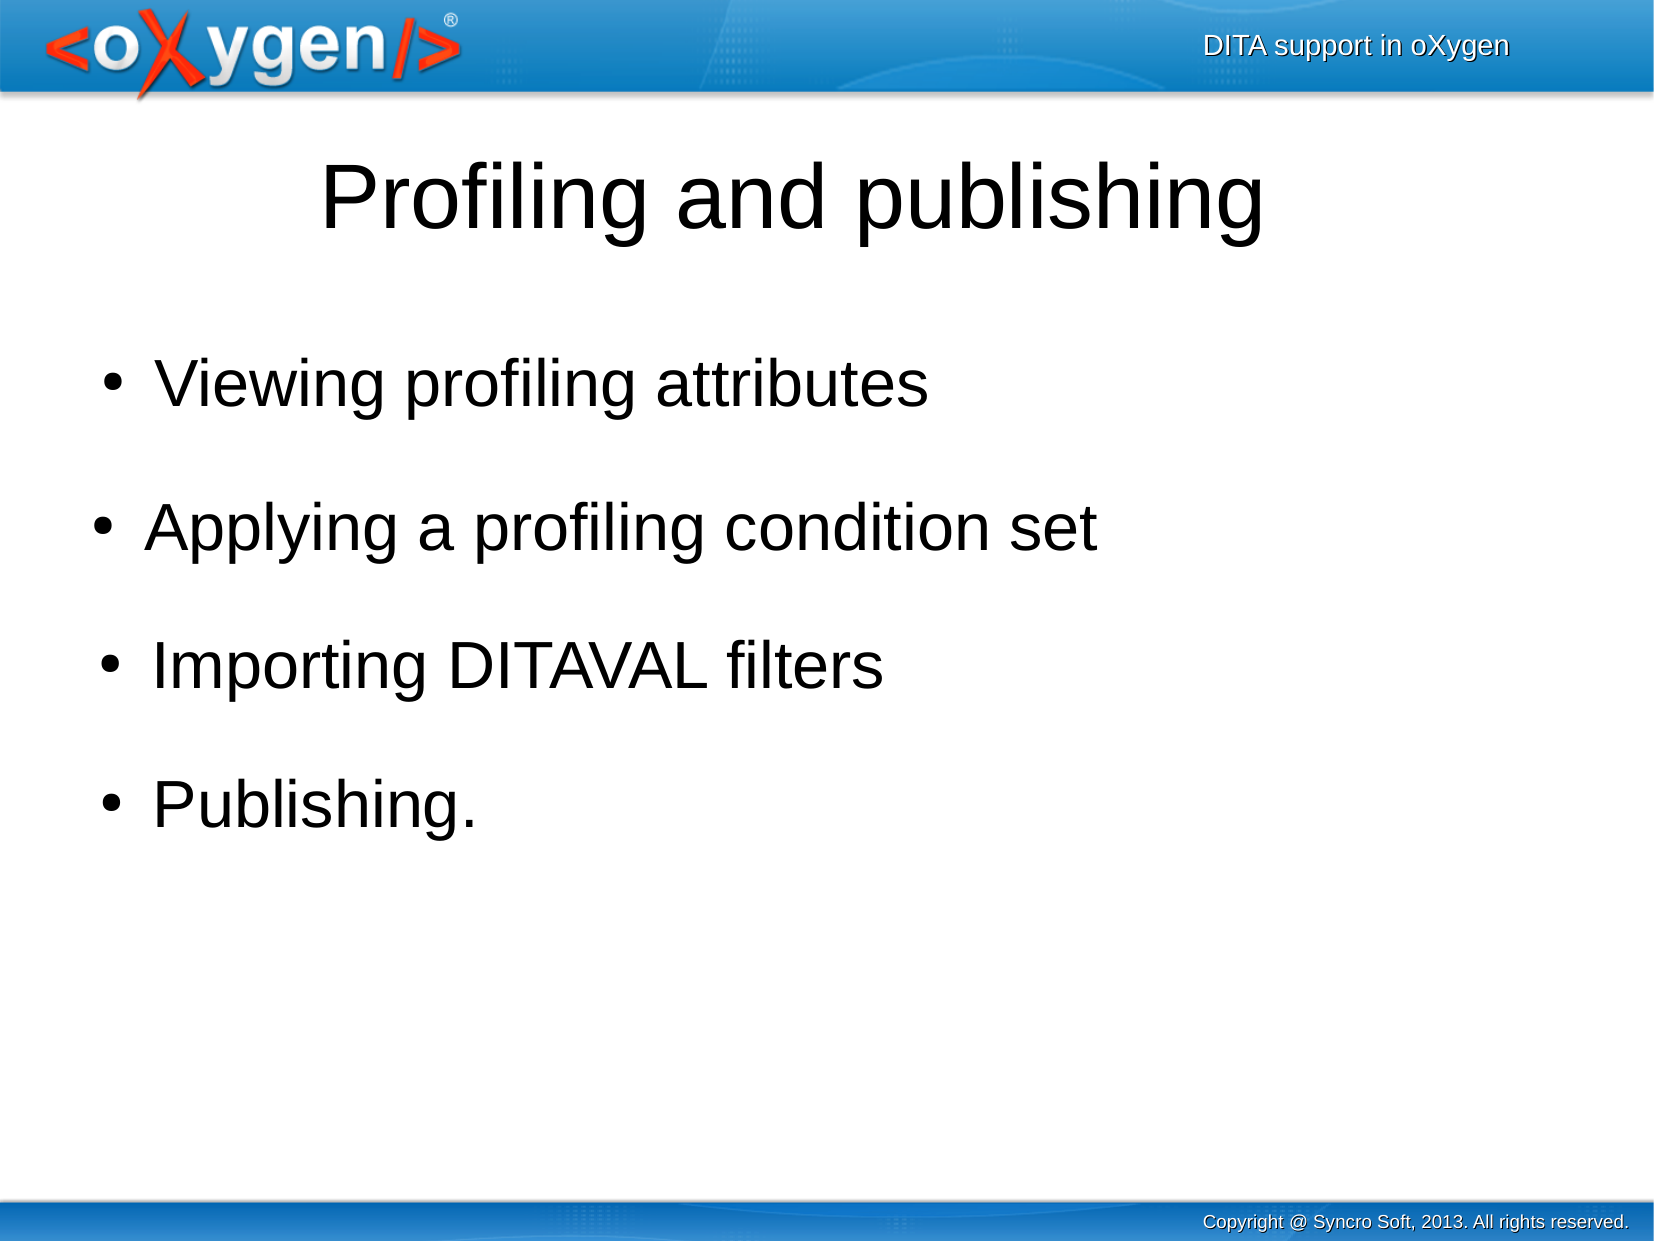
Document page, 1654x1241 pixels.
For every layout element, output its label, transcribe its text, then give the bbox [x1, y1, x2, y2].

picture [0, 0, 1654, 109]
list Viewing profiling attributes [83, 345, 1557, 444]
title Profiling and publishing [62, 93, 1551, 301]
list Publishing. [81, 767, 1555, 865]
picture [0, 1195, 1654, 1241]
list Applying a profiling condition set [73, 489, 1547, 588]
list Importing DITAVAL filters [80, 627, 1554, 726]
